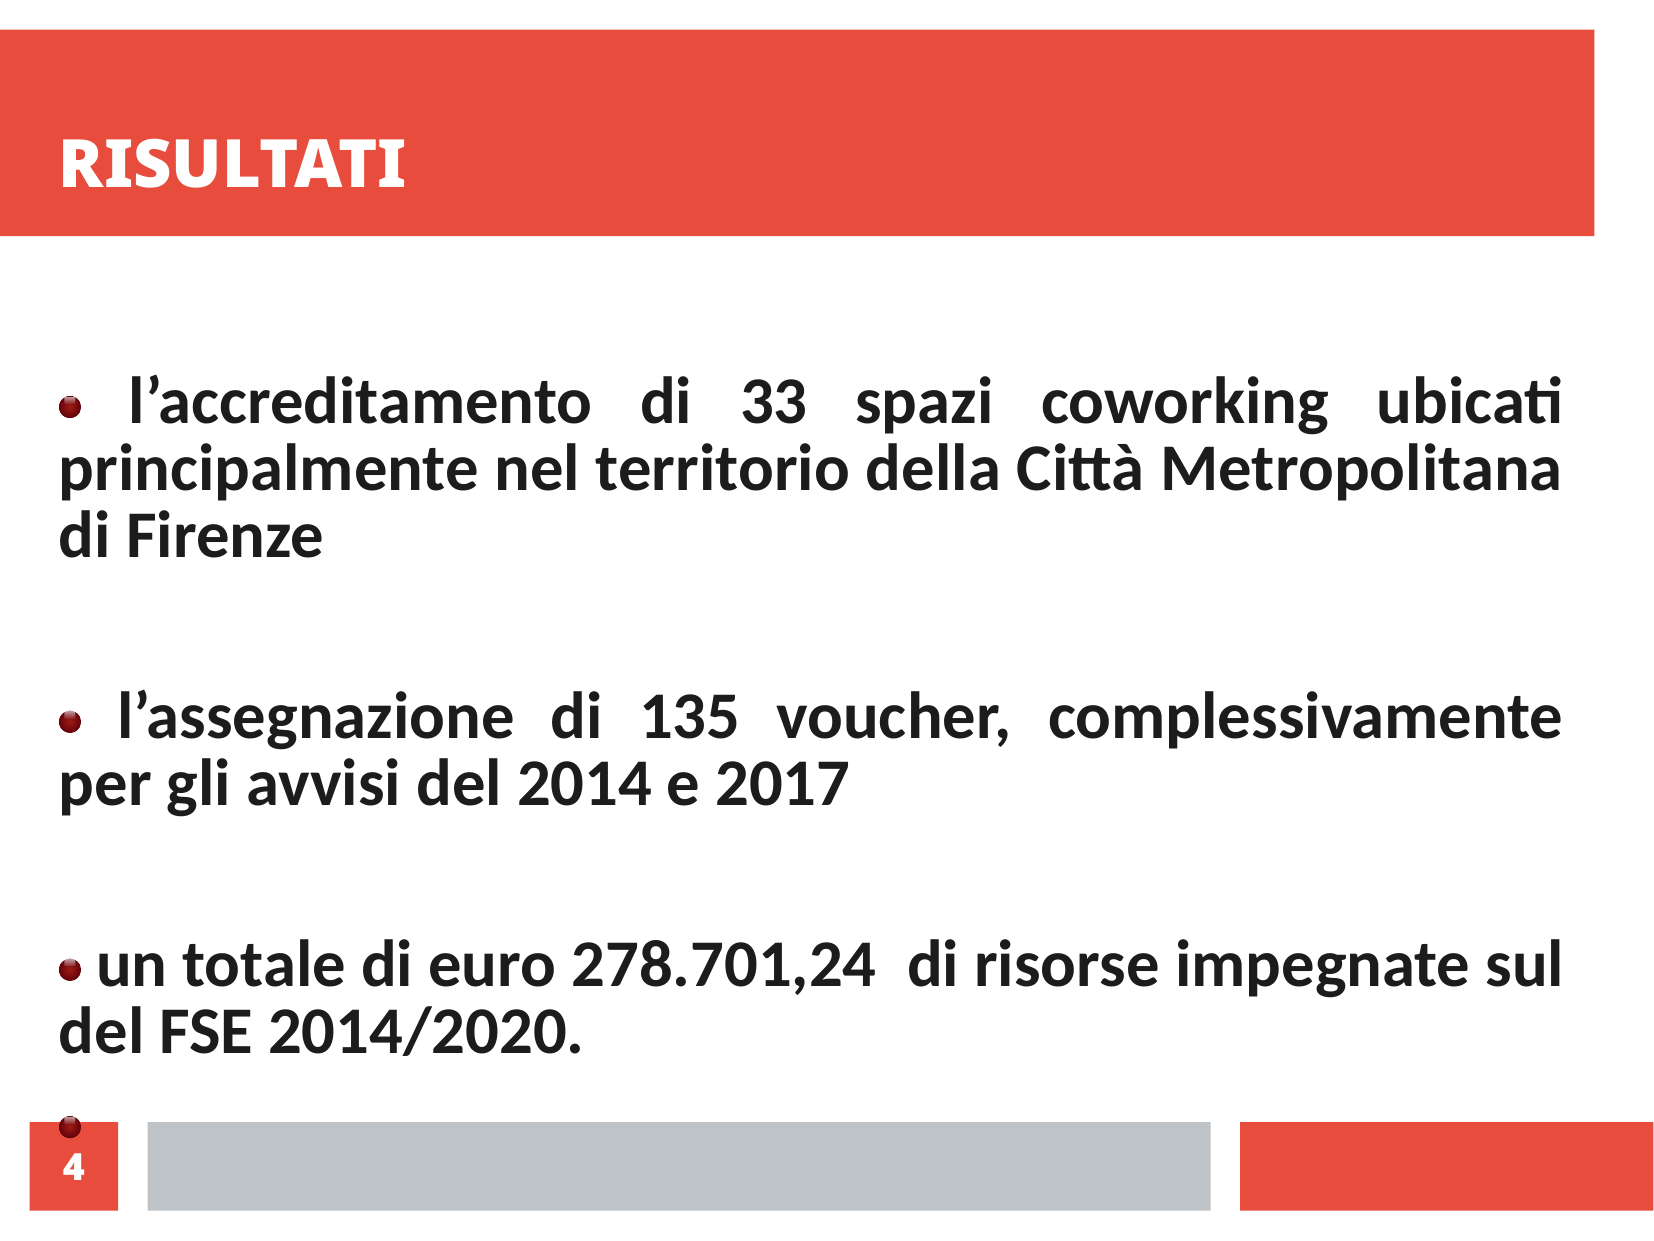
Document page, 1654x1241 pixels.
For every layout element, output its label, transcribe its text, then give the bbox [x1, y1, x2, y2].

title RISULTATI [59, 59, 1595, 207]
list l’accreditamento di 33 spazi coworking ubicati principalmente nel territorio della Città Metropolitana di Firenze l’assegnazione di 135 voucher, complessivamente per gli avvisi del 2014 e 2017 un totale di euro 278.701,24 di risorse impegnate sul del FSE 2014/2020. [59, 295, 1565, 1082]
